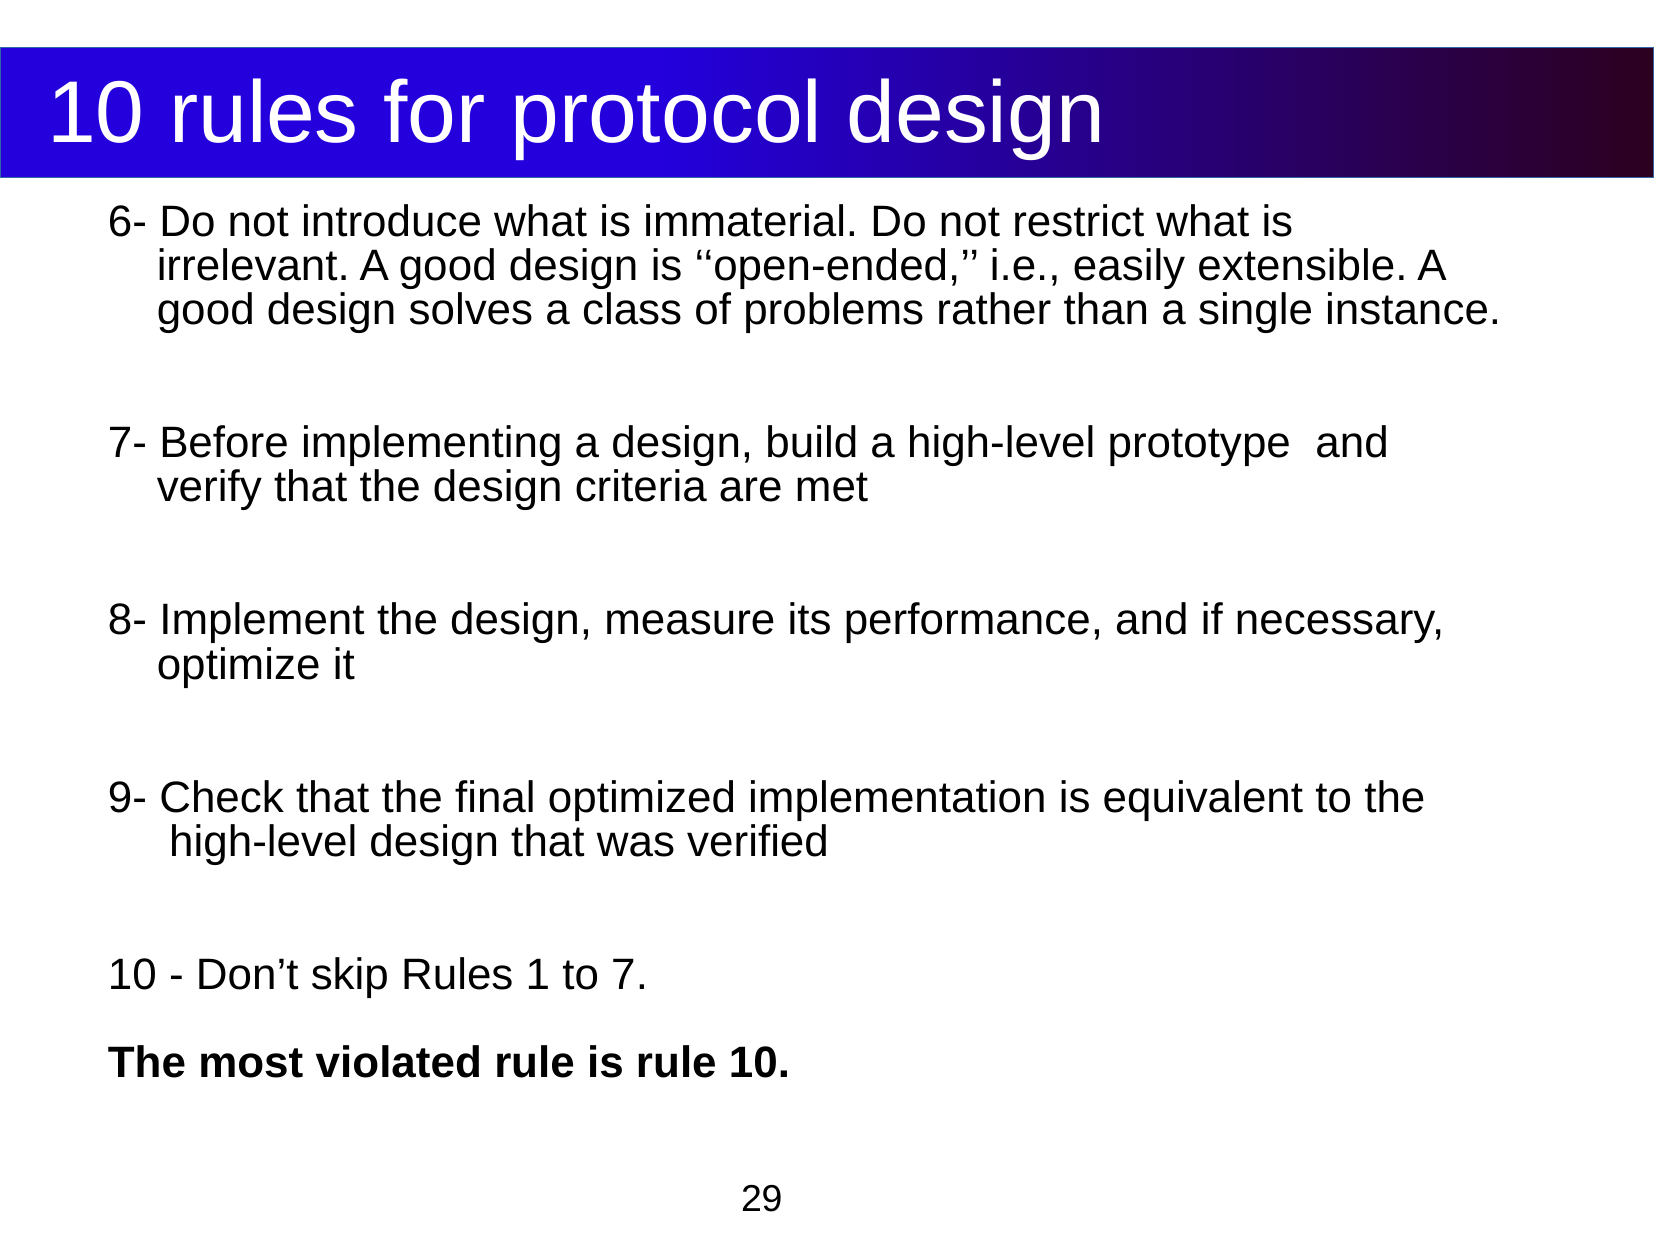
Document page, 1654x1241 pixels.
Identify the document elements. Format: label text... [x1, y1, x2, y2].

list 6- Do not introduce what is immaterial. Do not restrict what is irrelevant. A good design is ‘‘open-ended,’’ i.e., easily extensible. A good design solves a class of problems rather than a single instance. 7- Before implementing a design, build a high-level prototype and verify that the design criteria are met 8- Implement the design, measure its performance, and if necessary, optimize it 9- Check that the final optimized implementation is equivalent to the high-level design that was verified 10 - Don’t skip Rules 1 to 7. The most violated rule is rule 10. [70, 200, 1528, 1123]
title 10 rules for protocol design [47, 6, 1477, 225]
